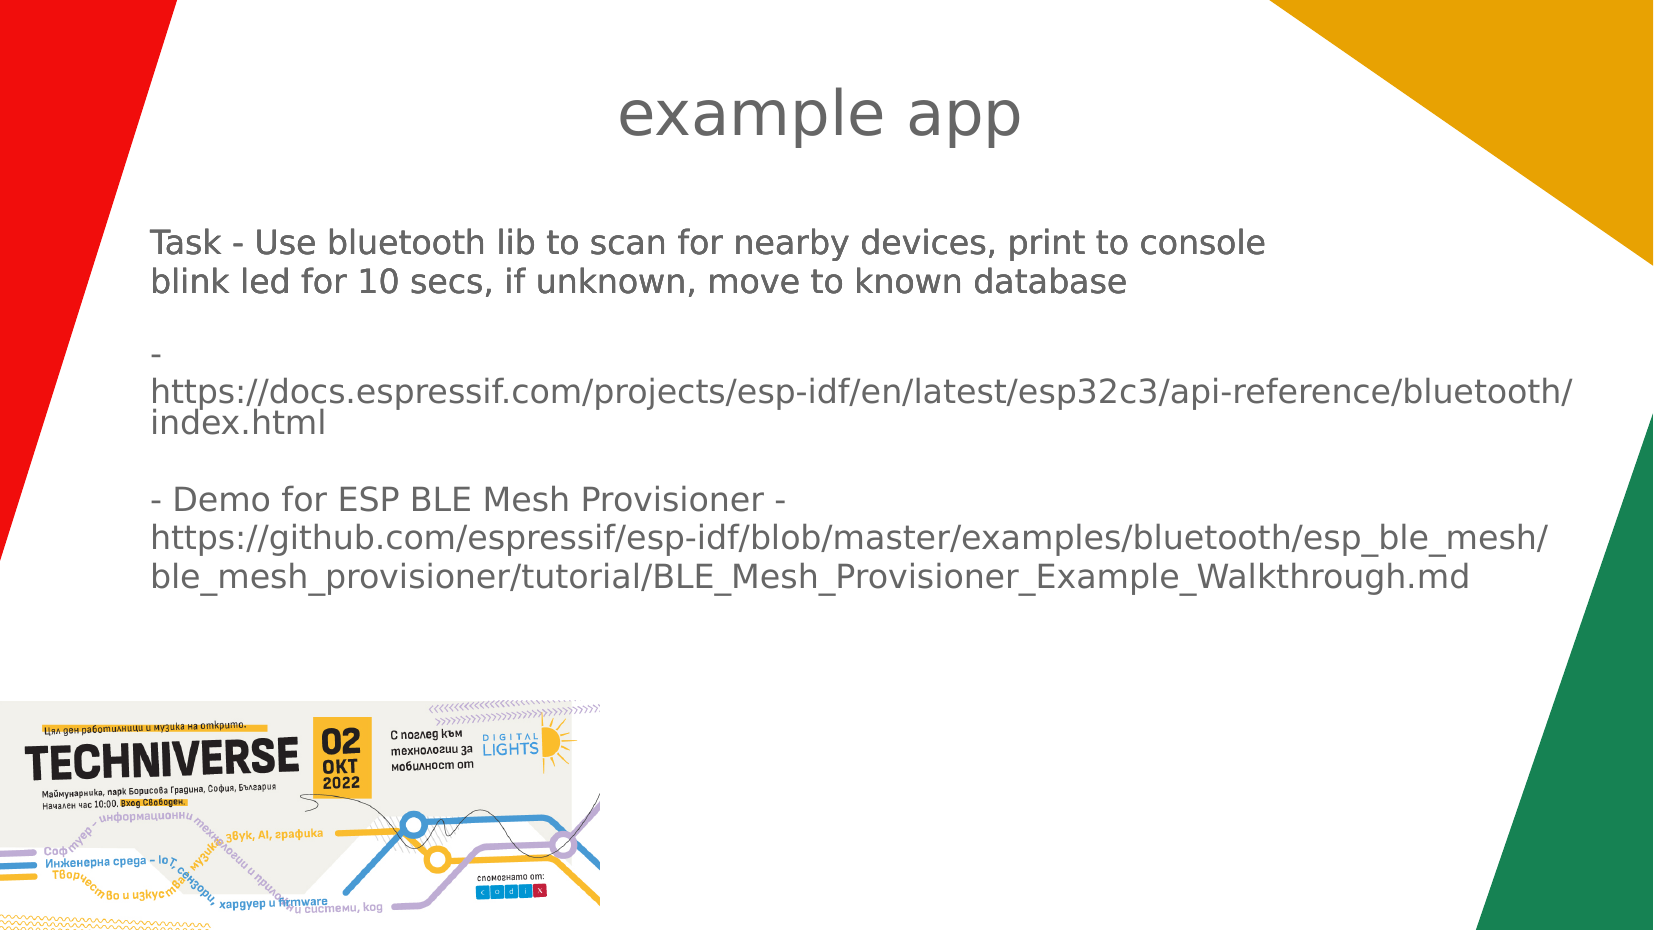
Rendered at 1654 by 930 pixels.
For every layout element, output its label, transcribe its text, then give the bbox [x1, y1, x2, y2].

title Task - Use bluetooth lib to scan for nearby devices, print to console blink led for 10 secs, if unknown, move to known database [149, 187, 1575, 338]
title - https://docs.espressif.com/projects/esp-idf/en/latest/esp32c3/api-reference/bluetooth/index.html - Demo for ESP BLE Mesh Provisioner - https://github.com/espressif/esp-idf/blob/master/examples/bluetooth/esp_ble_mesh/ble_mesh_provisioner/tutorial/BLE_Mesh_Provisioner_Example_Walkthrough.md [150, 334, 1576, 566]
title example app [112, 39, 1530, 188]
picture [0, 700, 600, 930]
